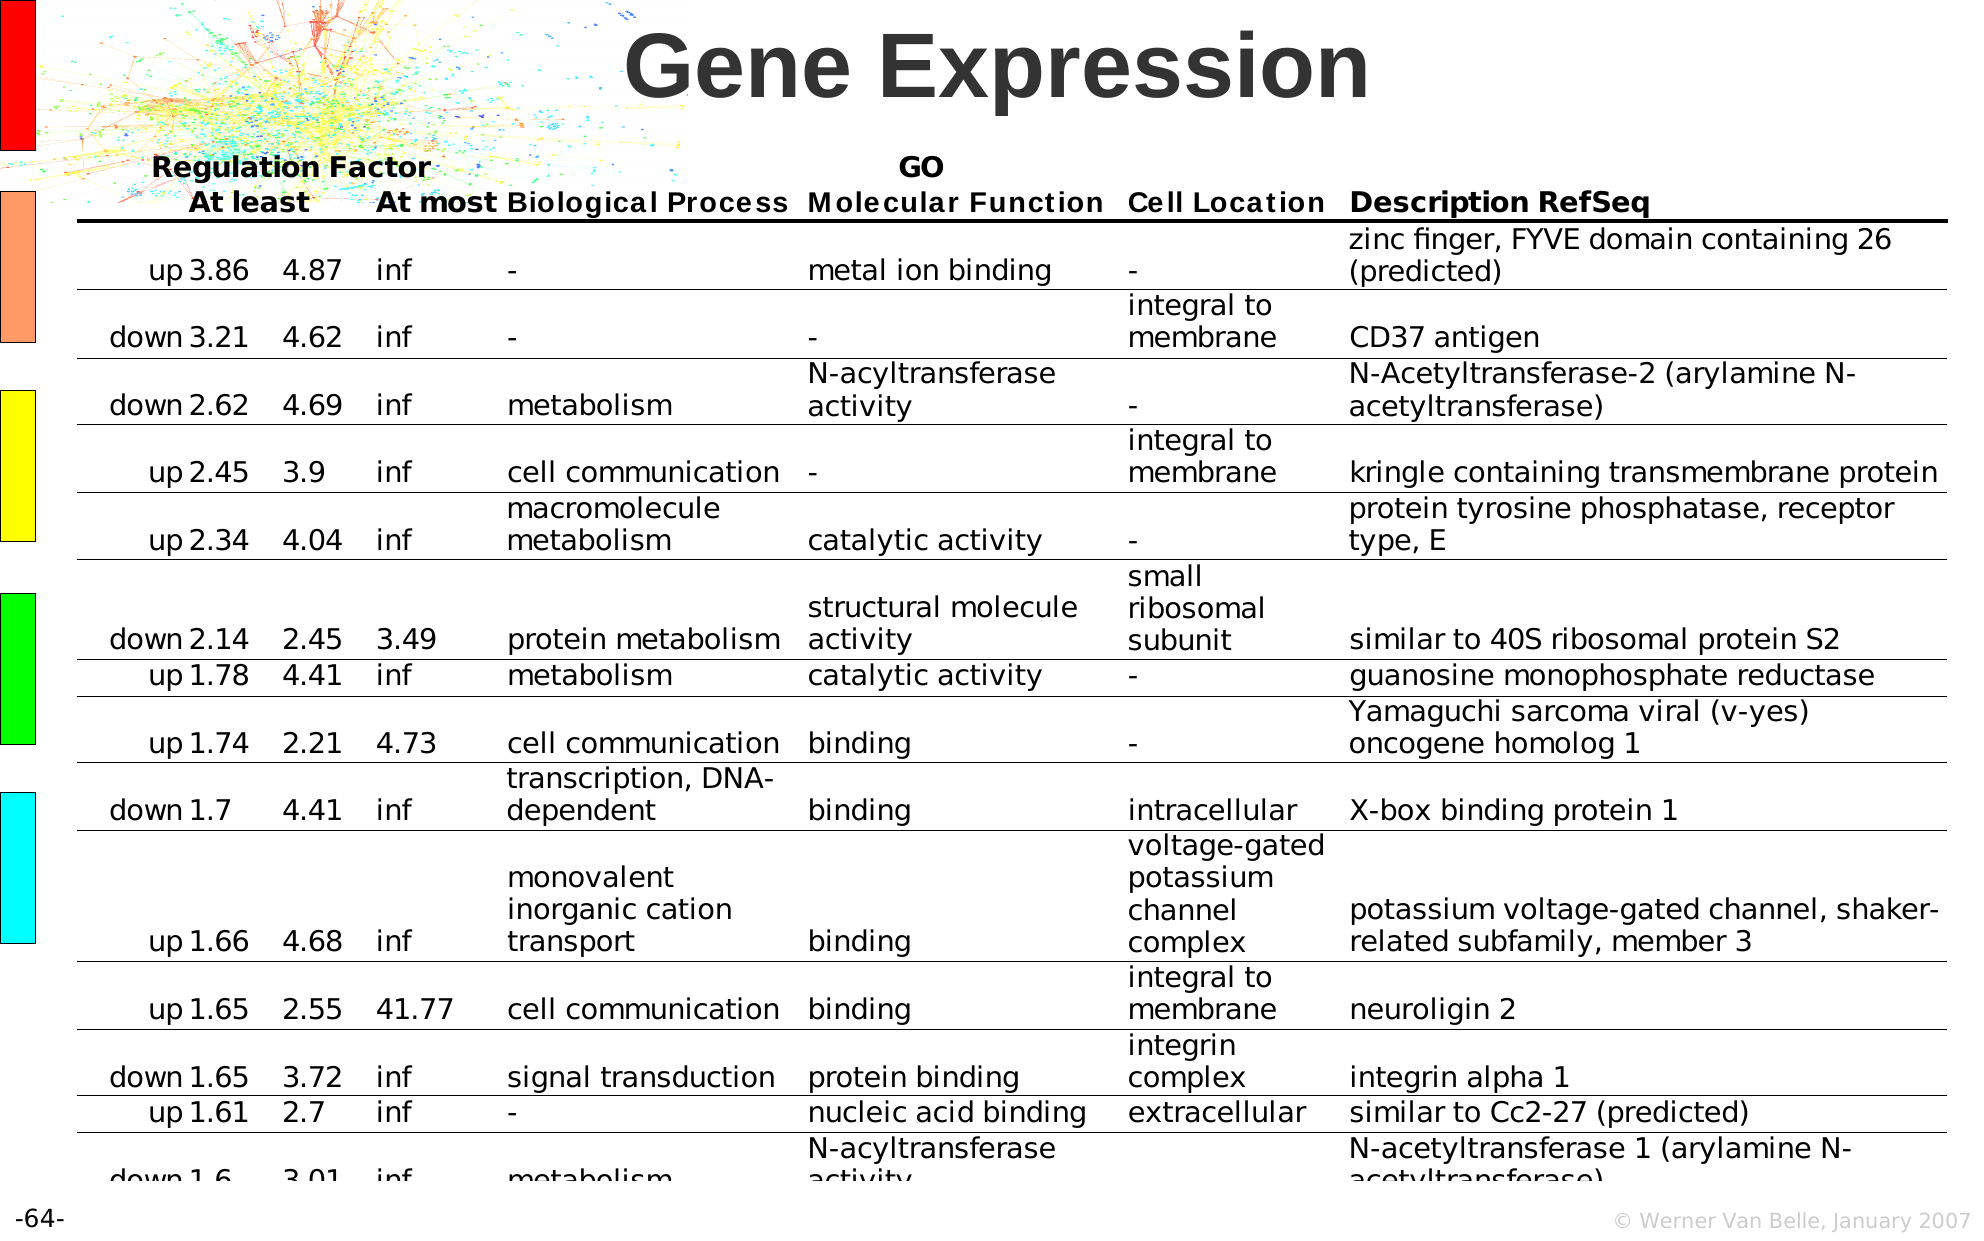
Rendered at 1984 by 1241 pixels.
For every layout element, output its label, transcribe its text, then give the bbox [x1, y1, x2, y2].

title Gene Expression [0, 0, 1845, 203]
chart [77, 150, 1951, 1181]
